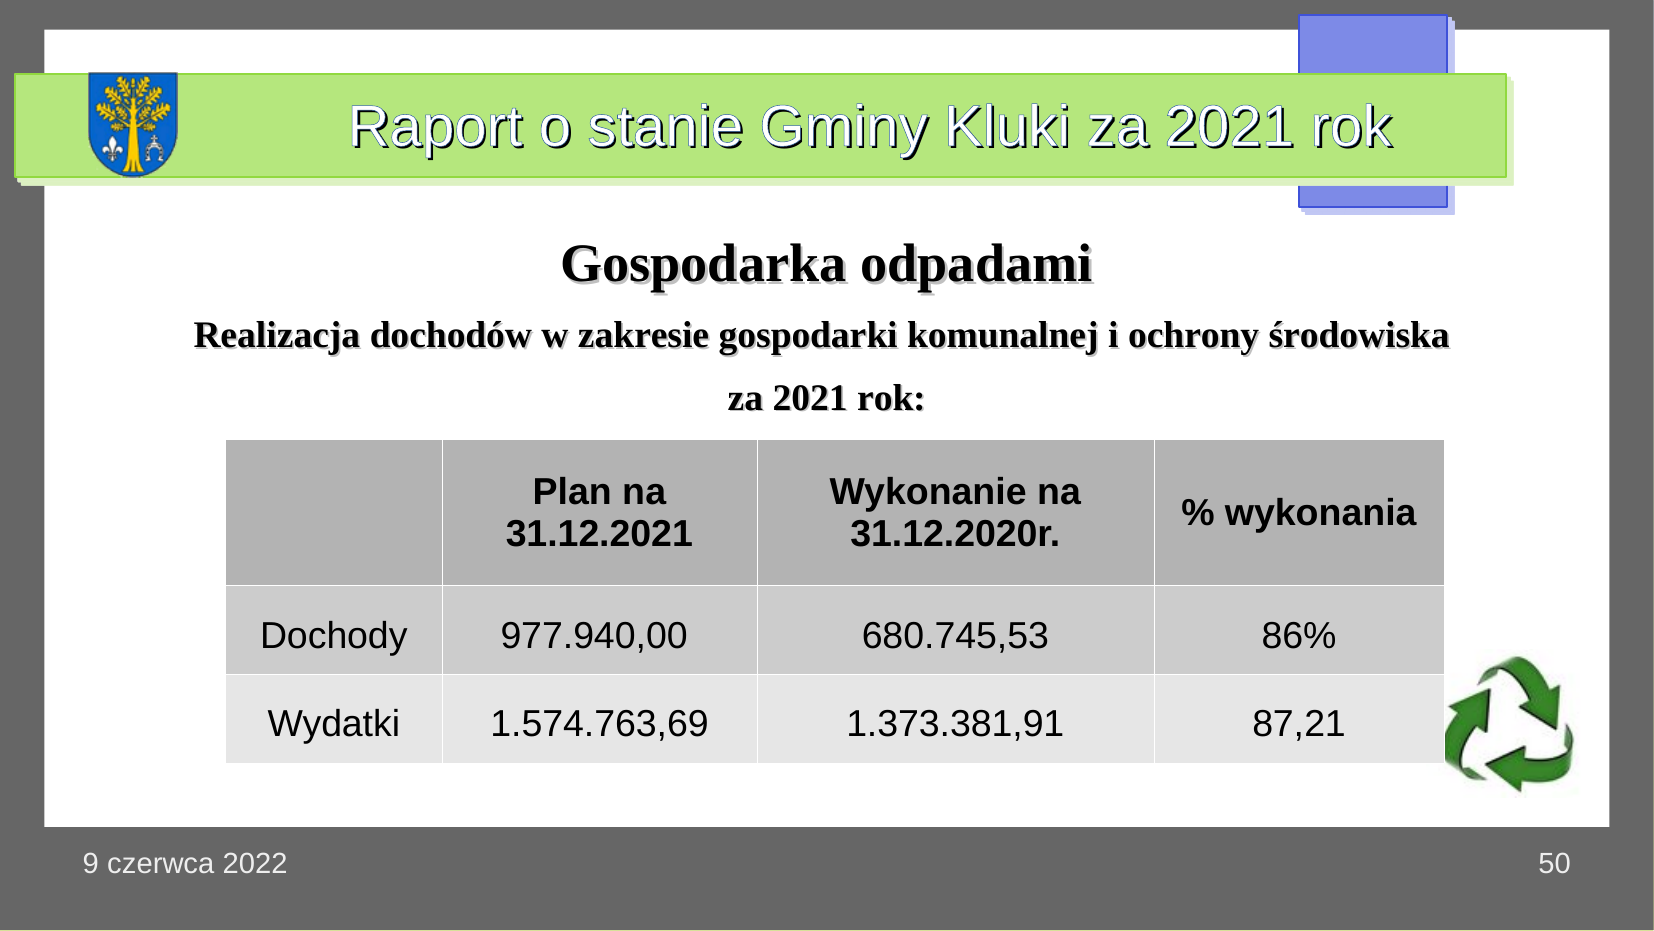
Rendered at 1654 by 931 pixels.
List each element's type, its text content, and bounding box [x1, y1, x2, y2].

table_cell 86% [1155, 586, 1444, 674]
table_cell 1.373.381,91 [758, 675, 1154, 763]
table_cell Wydatki [226, 675, 442, 763]
title Raport o stanie Gminy Kluki za 2021 rok [242, 73, 1654, 178]
table_cell 1.574.763,69 [443, 675, 757, 763]
table_cell 680.745,53 [758, 586, 1154, 674]
table_cell 977.940,00 [443, 586, 757, 674]
table_header [226, 440, 442, 585]
text_box Gospodarka odpadami Realizacja dochodów w zakresie gospodarki komunalnej i ochrony środowiska za 2021 rok: [118, 236, 1536, 768]
table_header Plan na 31.12.2021 [443, 440, 757, 585]
table_cell 87,21 [1155, 675, 1444, 763]
table_header Wykonanie na 31.12.2020r. [758, 440, 1154, 585]
table_cell Dochody [226, 586, 442, 674]
table_header % wykonania [1155, 440, 1444, 585]
picture [88, 72, 178, 178]
picture [1426, 649, 1595, 798]
